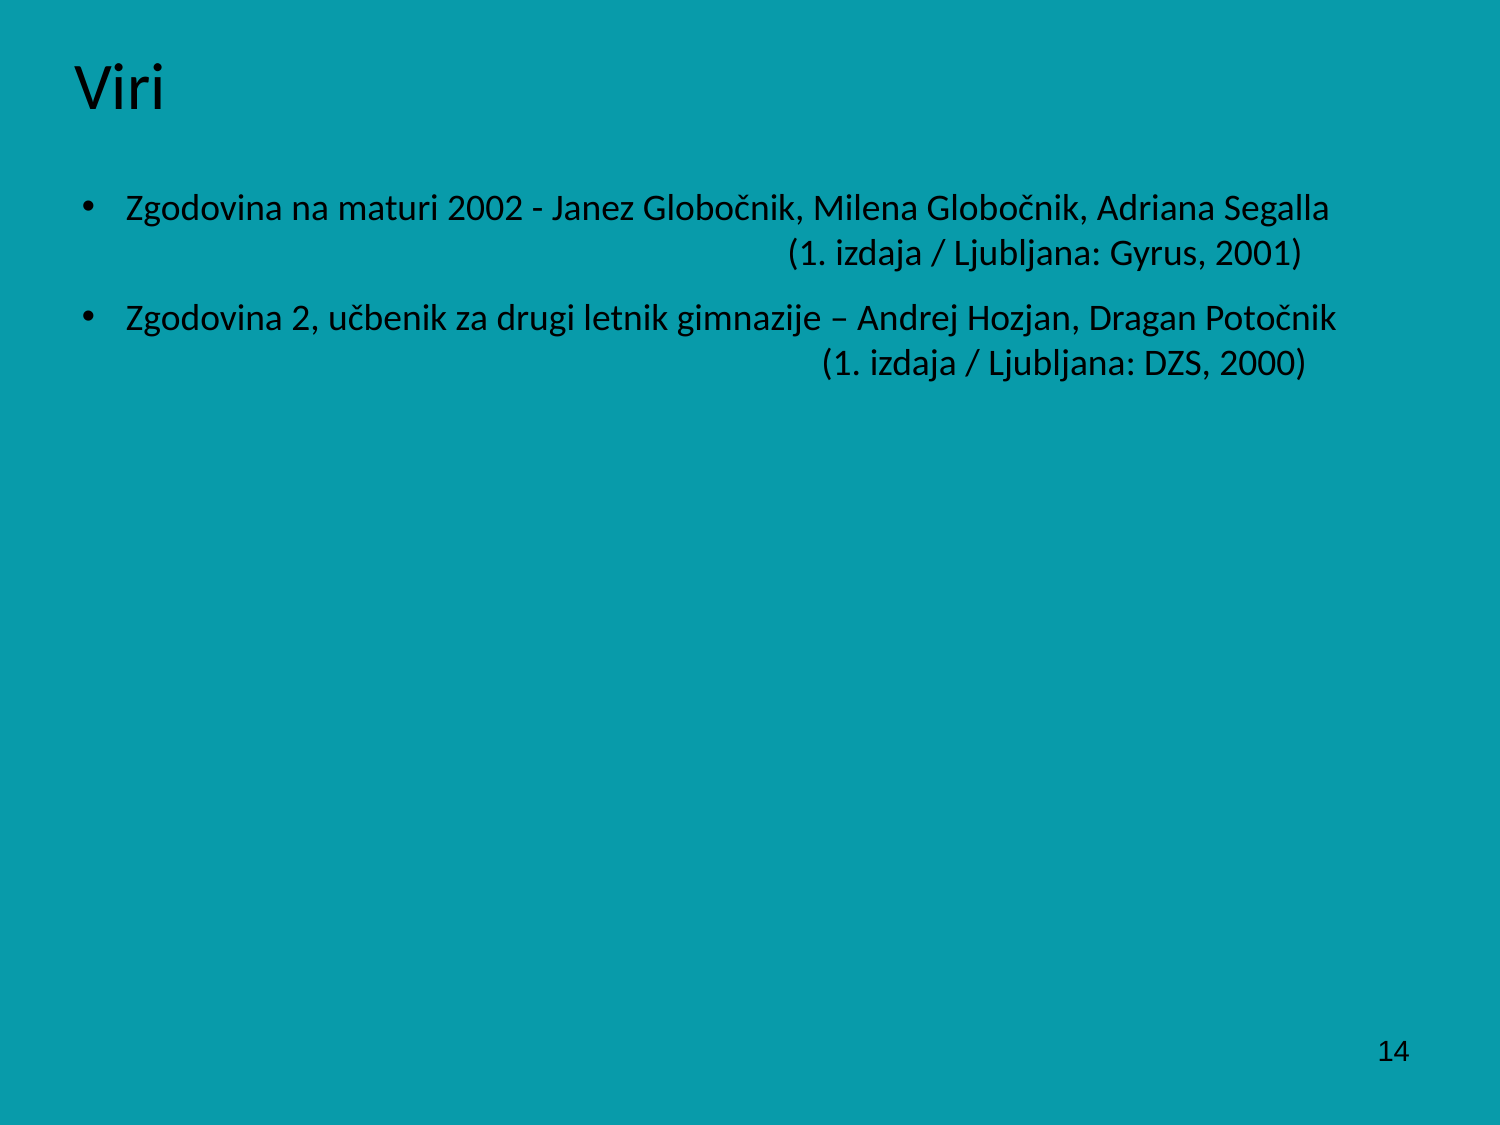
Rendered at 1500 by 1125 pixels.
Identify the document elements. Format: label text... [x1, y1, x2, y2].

slide_number <number> [1074, 1024, 1425, 1103]
text_box Zgodovina na maturi 2002 - Janez Globočnik, Milena Globočnik, Adriana Segalla (1. izdaja / Ljubljana: Gyrus, 2001) Zgodovina 2, učbenik za drugi letnik gimnazije – Andrej Hozjan, Dragan Potočnik (1. izdaja / Ljubljana: DZS, 2000) [67, 175, 1363, 391]
text_box Viri [59, 35, 181, 130]
